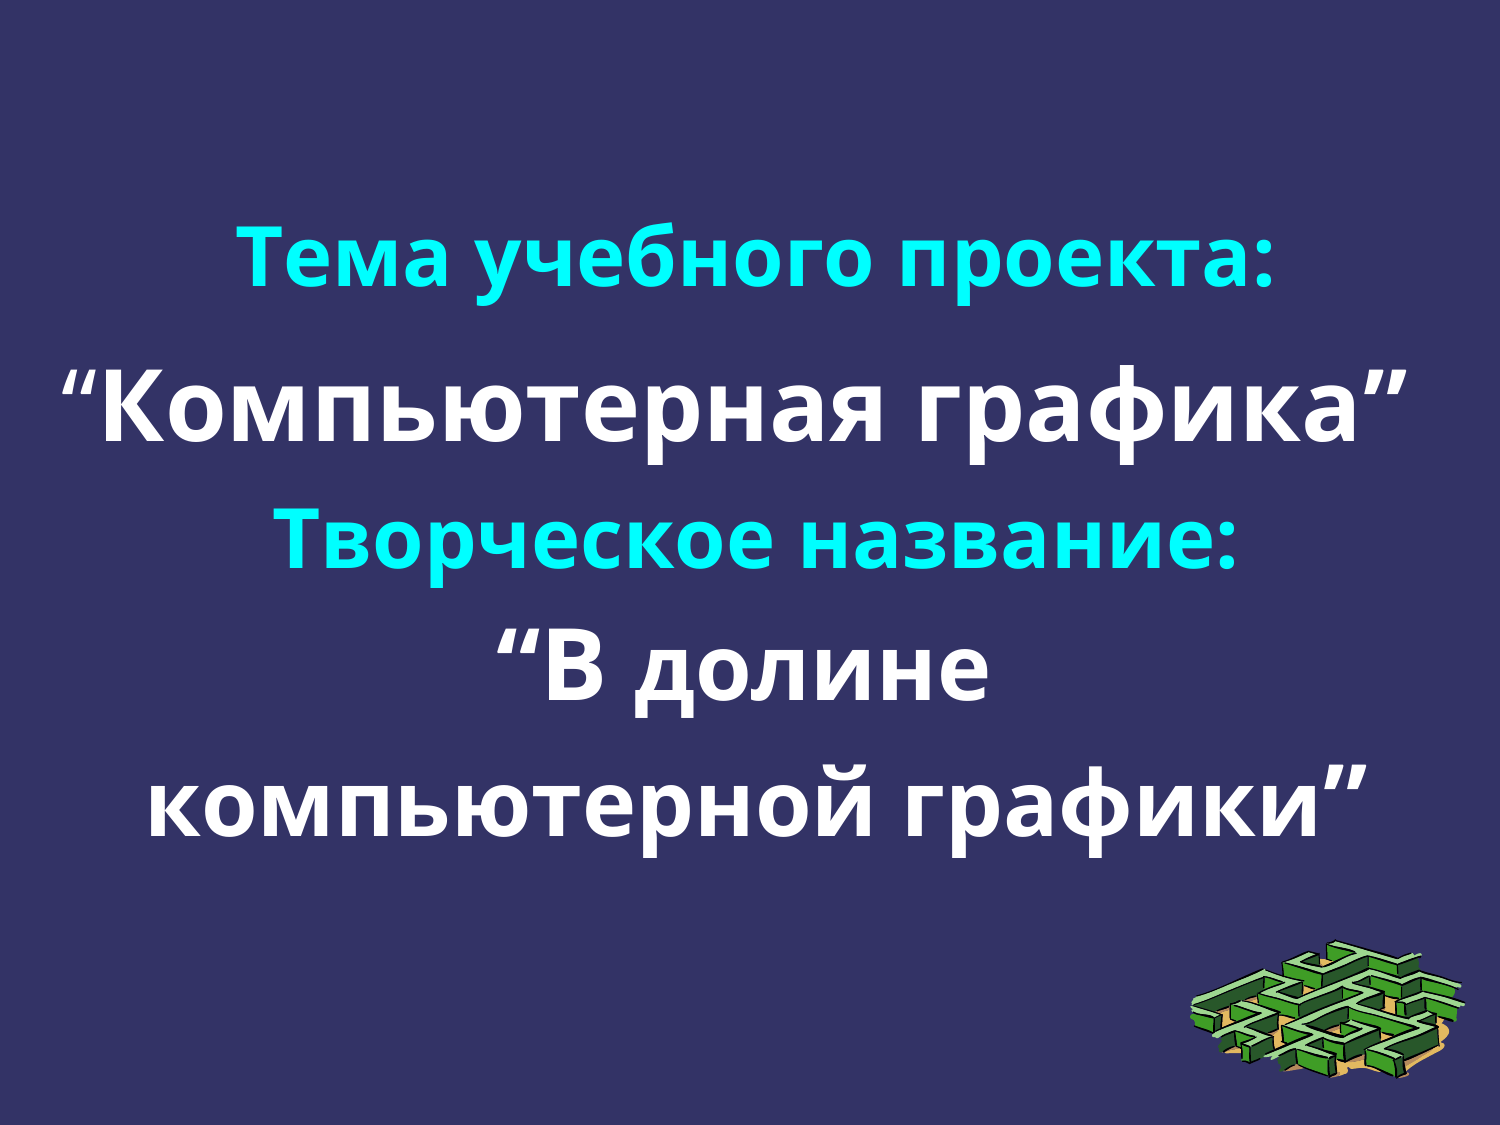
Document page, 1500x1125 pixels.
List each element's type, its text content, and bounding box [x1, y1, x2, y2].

text_box Тема учебного проекта: [206, 189, 1306, 319]
text_box “Компьютерная графика” [47, 326, 1423, 478]
text_box Творческое название: “В долине компьютерной графики” [129, 472, 1383, 874]
